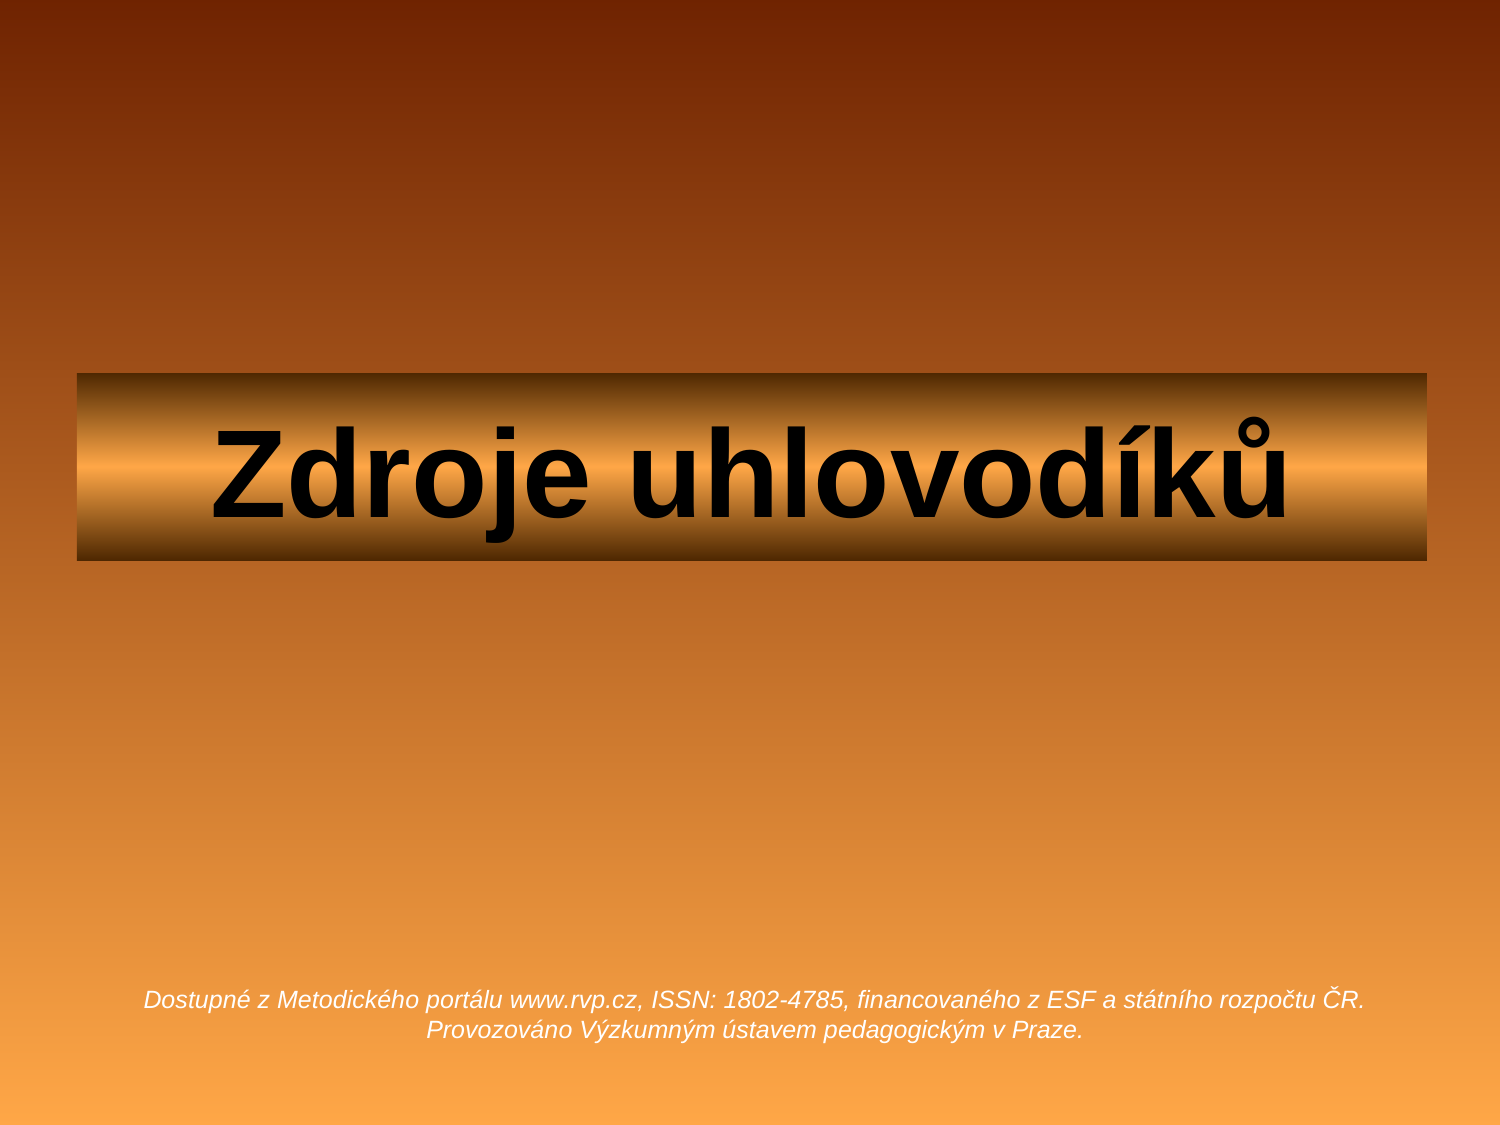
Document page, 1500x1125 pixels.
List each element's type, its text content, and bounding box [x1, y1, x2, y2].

title Zdroje uhlovodíků [76, 373, 1427, 561]
text_box Dostupné z Metodického portálu www.rvp.cz, ISSN: 1802-4785, financovaného z ESF a státního rozpočtu ČR. Provozováno Výzkumným ústavem pedagogickým v Praze. [112, 976, 1400, 1052]
